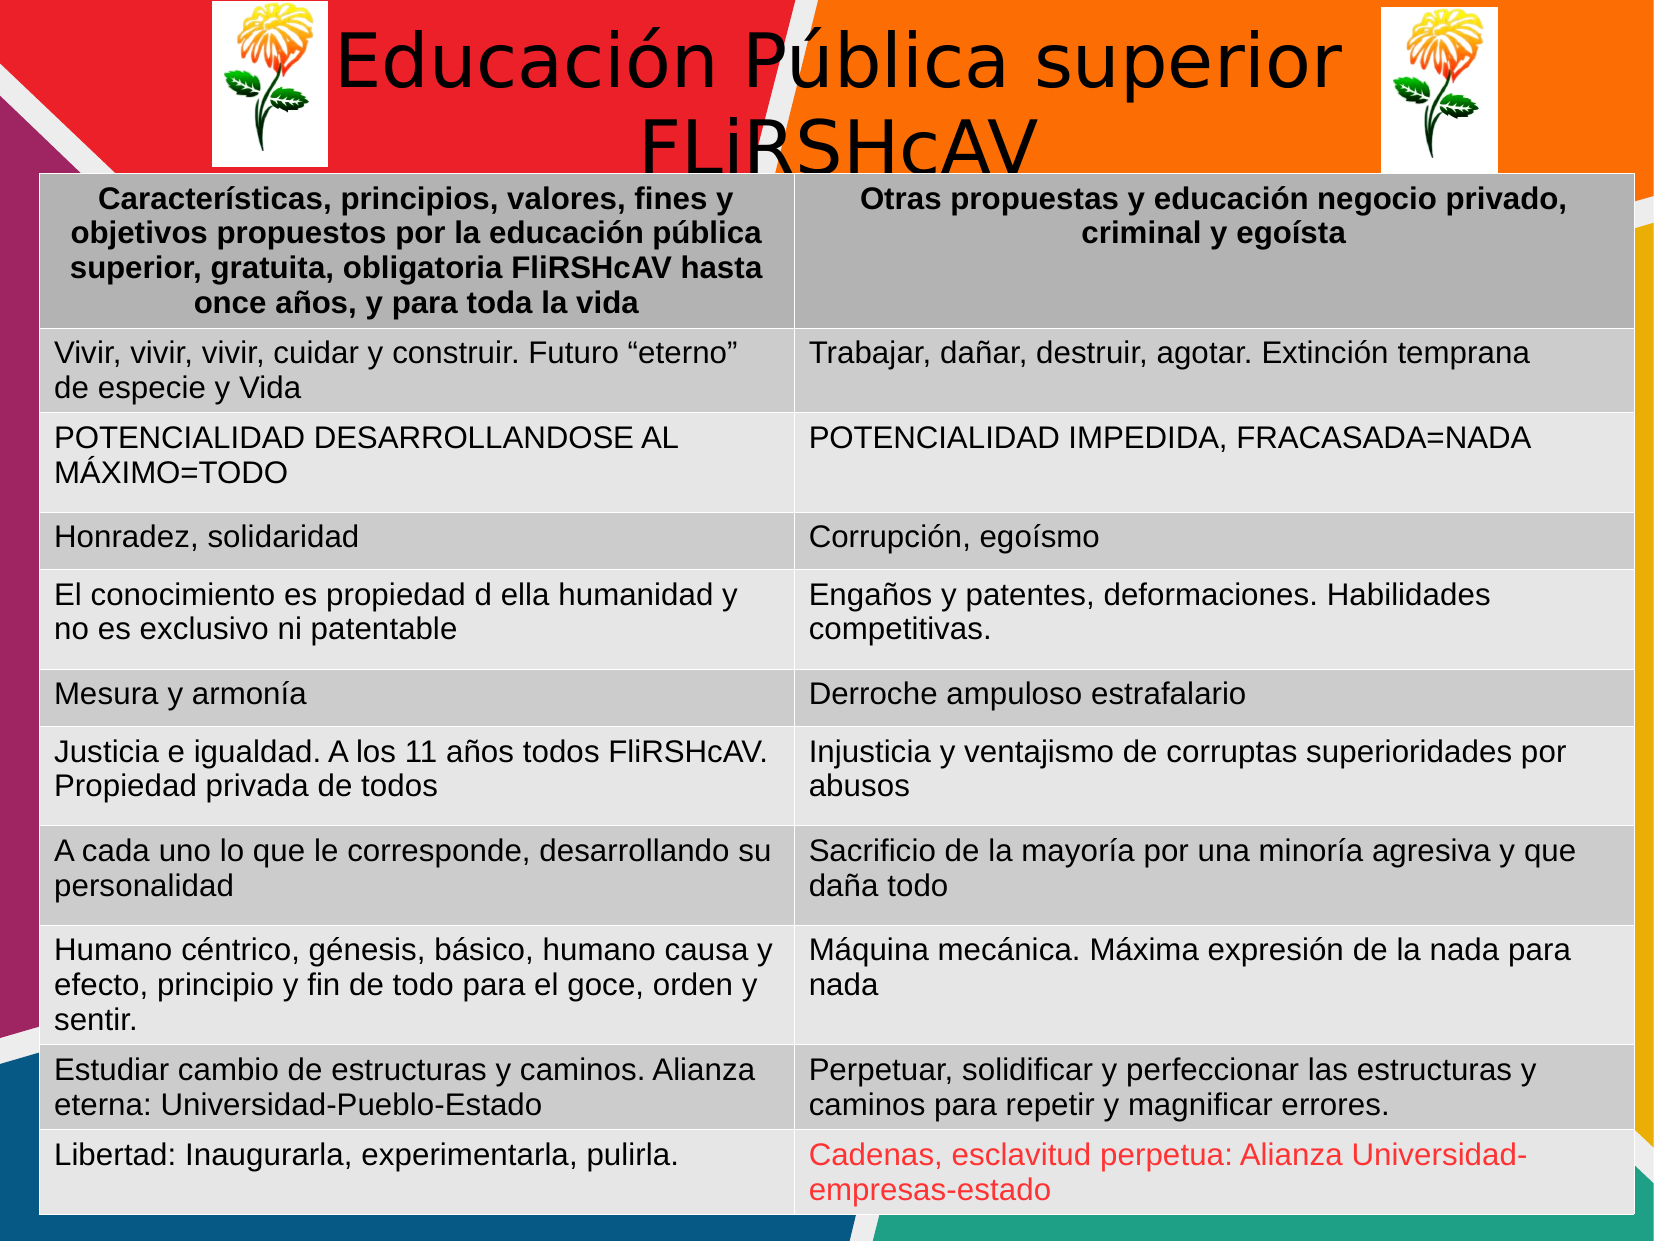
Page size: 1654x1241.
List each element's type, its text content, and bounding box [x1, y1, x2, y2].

picture [212, 1, 328, 167]
table_cell El conocimiento es propiedad d ella humanidad y no es exclusivo ni patentable [40, 570, 794, 669]
table_cell Cadenas, esclavitud perpetua: Alianza Universidad-empresas-estado [795, 1130, 1634, 1214]
picture [1381, 7, 1498, 174]
table_cell A cada uno lo que le corresponde, desarrollando su personalidad [40, 826, 794, 925]
table_cell Injusticia y ventajismo de corruptas superioridades por abusos [795, 727, 1634, 825]
table_cell Vivir, vivir, vivir, cuidar y construir. Futuro “eterno” de especie y Vida [40, 329, 794, 412]
table_cell Honradez, solidaridad [40, 513, 794, 569]
title Educación Pública superior FLiRSHcAV [94, 1, 1583, 173]
table_cell Perpetuar, solidificar y perfeccionar las estructuras y caminos para repetir y magnificar errores. [795, 1045, 1634, 1129]
table_cell Corrupción, egoísmo [795, 513, 1634, 569]
table_cell Máquina mecánica. Máxima expresión de la nada para nada [795, 926, 1634, 1044]
table_cell POTENCIALIDAD DESARROLLANDOSE AL MÁXIMO=TODO [40, 413, 794, 512]
table_cell Justicia e igualdad. A los 11 años todos FliRSHcAV. Propiedad privada de todos [40, 727, 794, 825]
table_cell Mesura y armonía [40, 670, 794, 726]
table_cell Engaños y patentes, deformaciones. Habilidades competitivas. [795, 570, 1634, 669]
table_header Otras propuestas y educación negocio privado, criminal y egoísta [795, 174, 1634, 328]
table_cell Libertad: Inaugurarla, experimentarla, pulirla. [40, 1130, 794, 1214]
table_cell Estudiar cambio de estructuras y caminos. Alianza eterna: Universidad-Pueblo-Estado [40, 1045, 794, 1129]
table_cell Derroche ampuloso estrafalario [795, 670, 1634, 726]
table_cell Humano céntrico, génesis, básico, humano causa y efecto, principio y fin de todo para el goce, orden y sentir. [40, 926, 794, 1044]
table_cell Trabajar, dañar, destruir, agotar. Extinción temprana [795, 329, 1634, 412]
table_cell POTENCIALIDAD IMPEDIDA, FRACASADA=NADA [795, 413, 1634, 512]
table_cell Sacrificio de la mayoría por una minoría agresiva y que daña todo [795, 826, 1634, 925]
table_header Características, principios, valores, fines y objetivos propuestos por la educación pública superior, gratuita, obligatoria FliRSHcAV hasta once años, y para toda la vida [40, 174, 794, 328]
